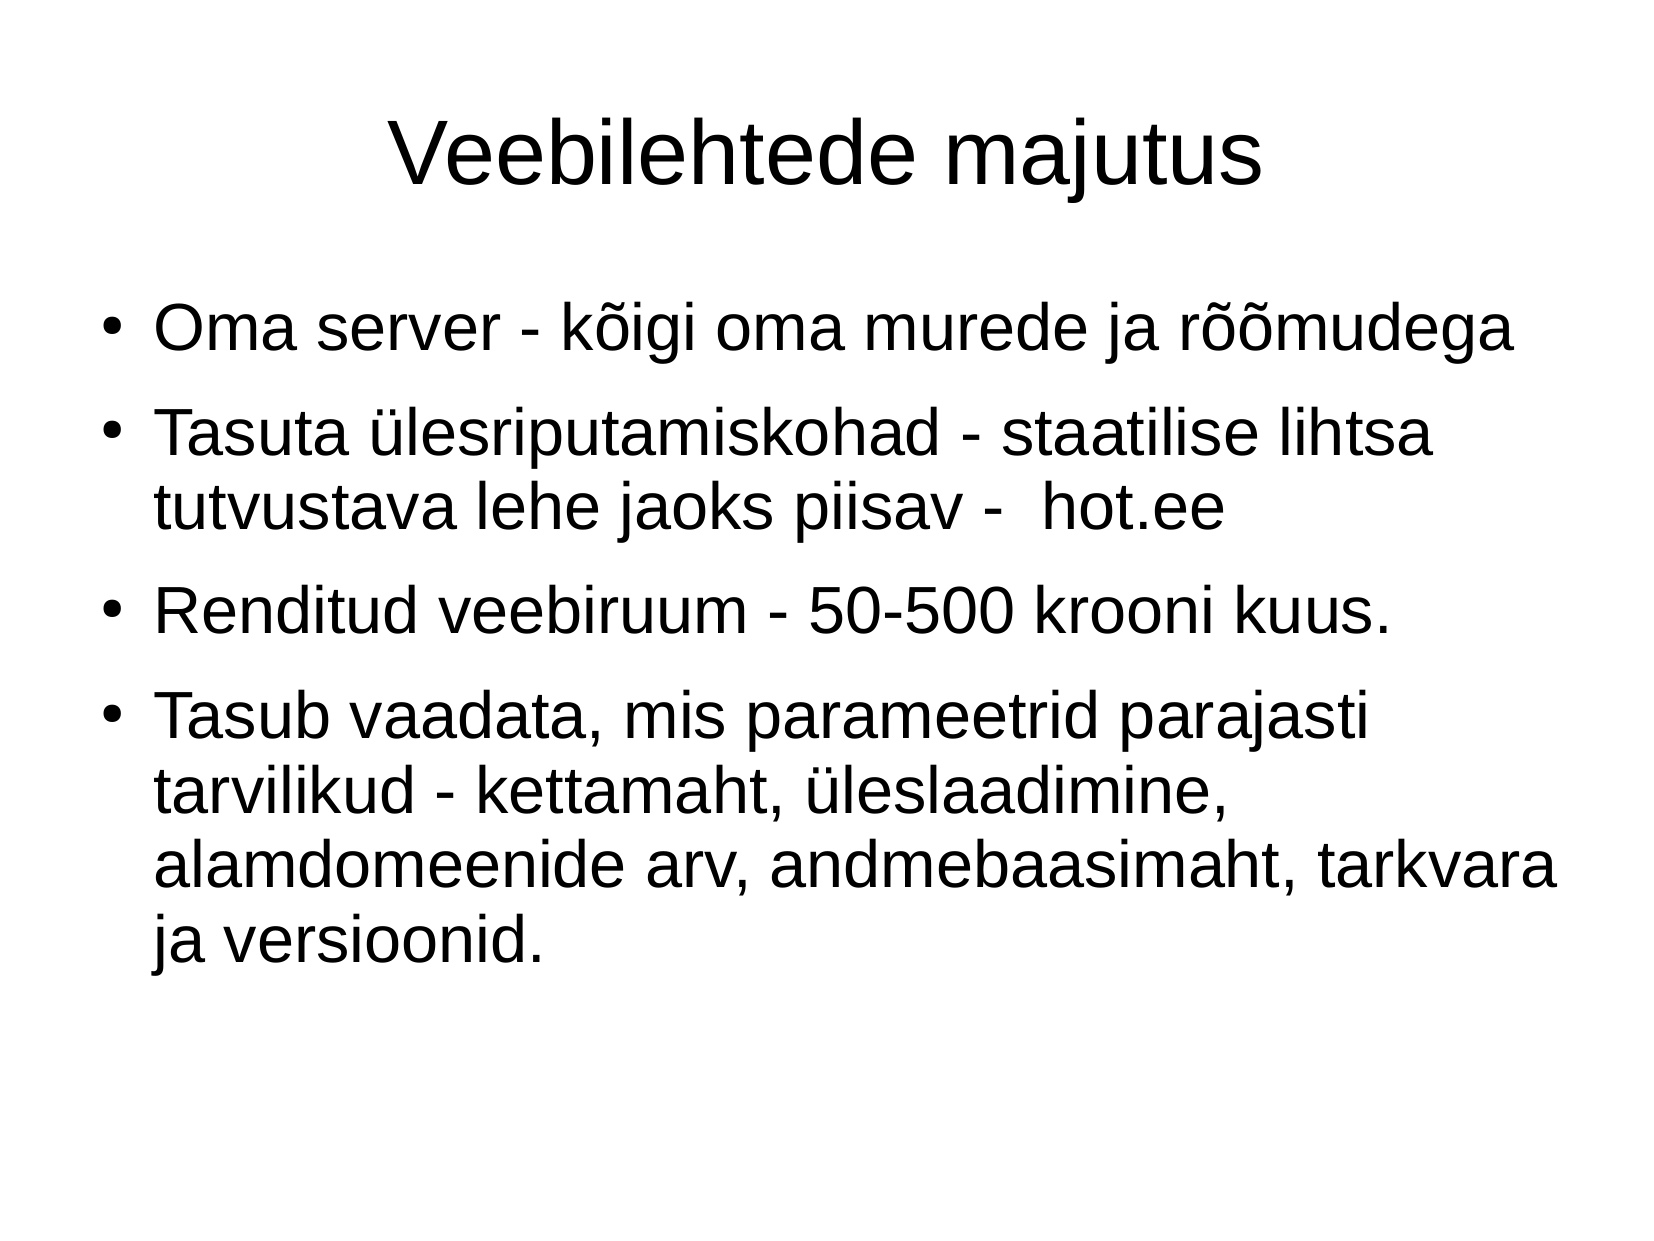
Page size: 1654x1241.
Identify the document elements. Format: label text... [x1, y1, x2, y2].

list Oma server - kõigi oma murede ja rõõmudega Tasuta ülesriputamiskohad - staatilise lihtsa tutvustava lehe jaoks piisav - hot.ee Renditud veebiruum - 50-500 krooni kuus. Tasub vaadata, mis parameetrid parajasti tarvilikud - kettamaht, üleslaadimine, alamdomeenide arv, andmebaasimaht, tarkvara ja versioonid. [82, 290, 1571, 1094]
title Veebilehtede majutus [82, 56, 1571, 250]
